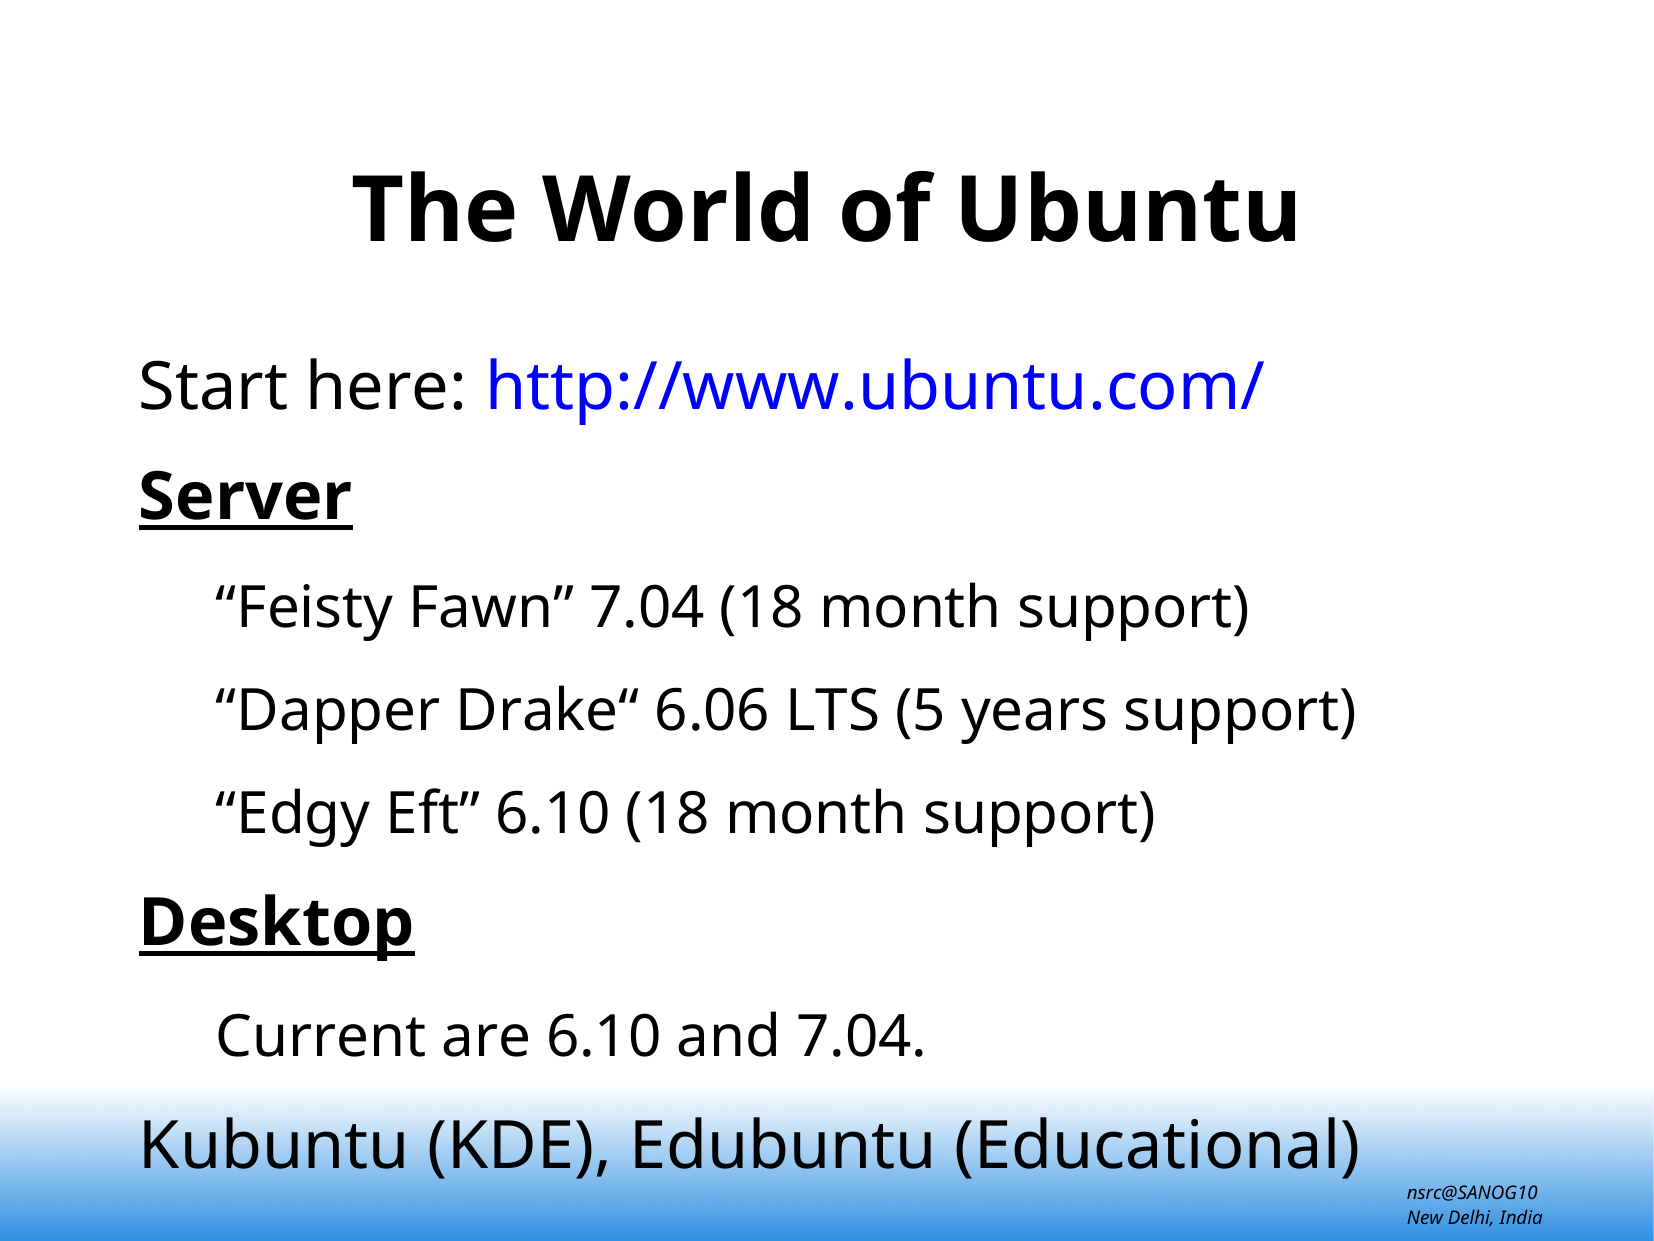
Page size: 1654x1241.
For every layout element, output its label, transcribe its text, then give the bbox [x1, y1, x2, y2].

picture [1216, 1159, 1232, 1164]
picture [500, 1159, 520, 1163]
picture [801, 1159, 817, 1164]
picture [719, 1159, 735, 1164]
picture [678, 1159, 694, 1164]
picture [1134, 1159, 1150, 1164]
picture [0, 1083, 1654, 1241]
picture [274, 1159, 290, 1164]
picture [192, 1159, 208, 1164]
picture [1294, 1159, 1310, 1164]
picture [907, 1159, 923, 1164]
picture [1023, 1159, 1039, 1164]
title The World of Ubuntu [121, 102, 1534, 310]
picture [1064, 1159, 1080, 1164]
picture [380, 1159, 396, 1164]
picture [761, 1159, 777, 1164]
list Start here: http://www.ubuntu.com/ Server “Feisty Fawn” 7.04 (18 month support) “Dapper Drake“ 6.06 LTS (5 years support) “Edgy Eft” 6.10 (18 month support) Desktop Current are 6.10 and 7.04. Kubuntu (KDE), Edubuntu (Educational) [121, 344, 1534, 1159]
picture [234, 1159, 250, 1164]
